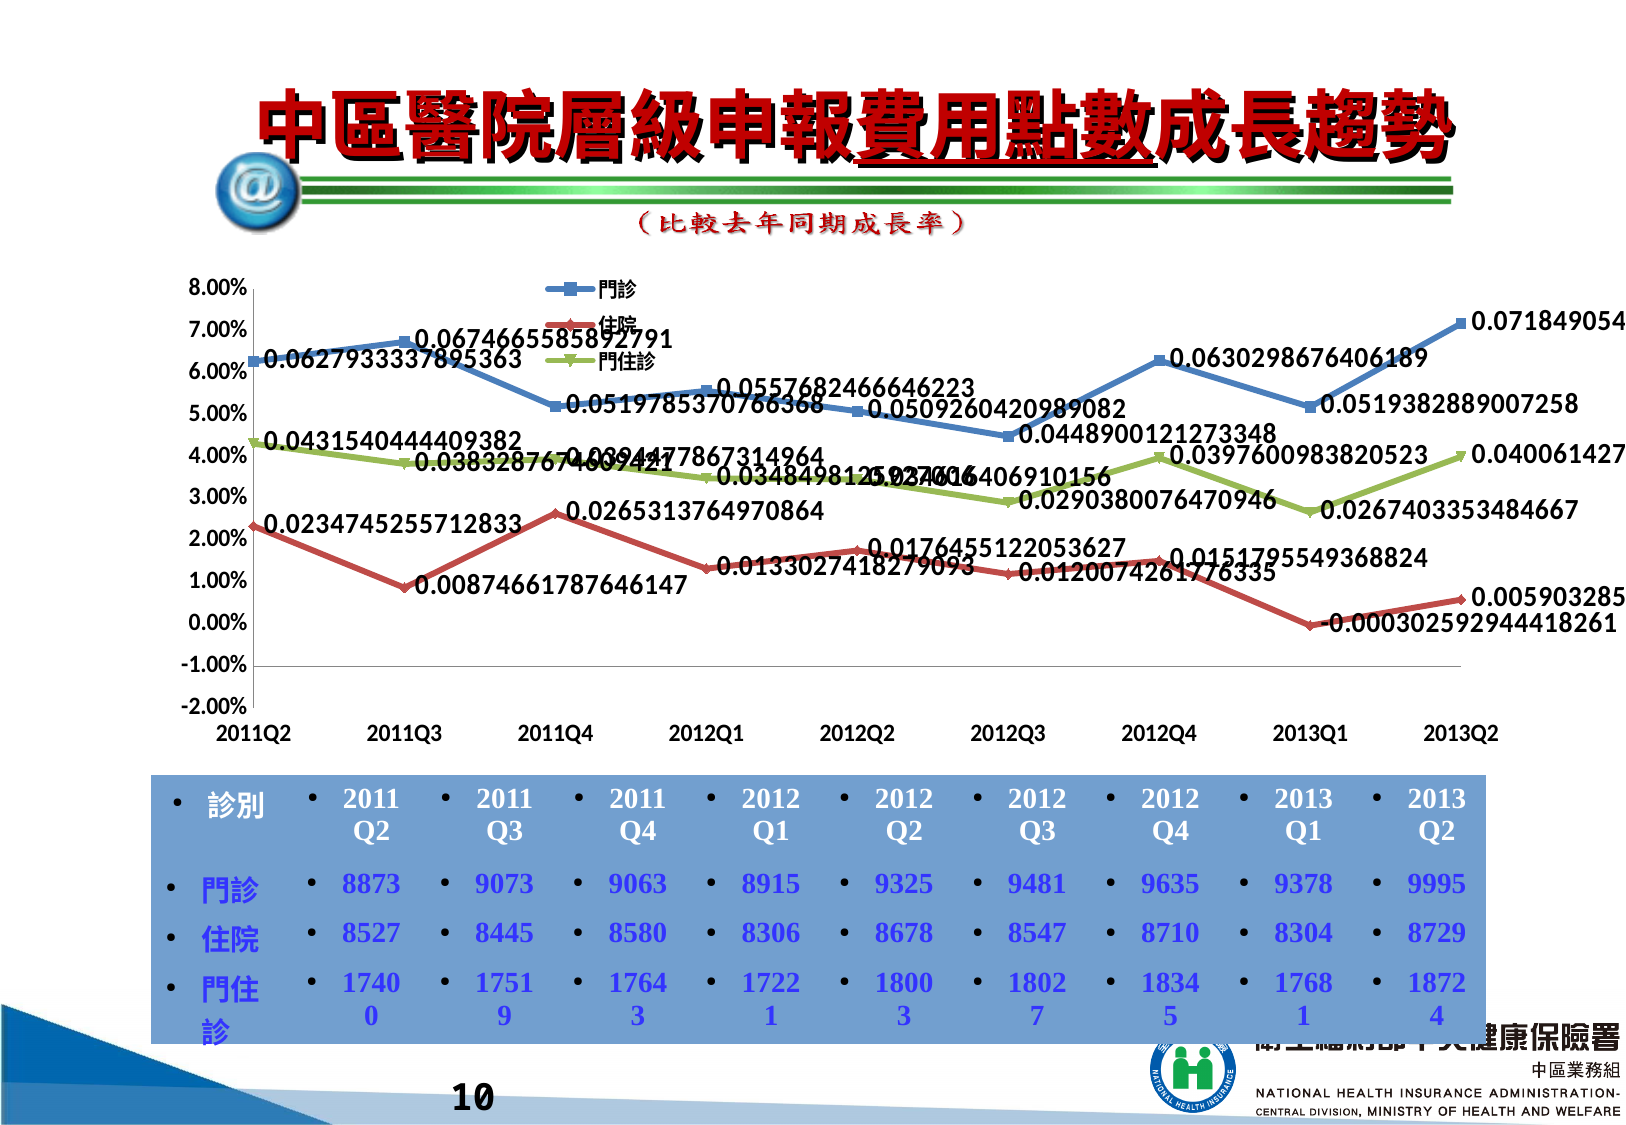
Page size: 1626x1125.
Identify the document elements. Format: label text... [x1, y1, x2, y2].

table_cell 8710 [1086, 910, 1219, 959]
table_cell 17400 [287, 959, 420, 1044]
table_cell 8915 [687, 860, 820, 910]
table_cell 17681 [1219, 959, 1353, 1044]
table_cell 18724 [1353, 959, 1486, 1044]
table_cell 18003 [820, 959, 953, 1044]
table_cell 8547 [953, 910, 1086, 959]
picture [600, 196, 1002, 241]
table_header 2012Q1 [687, 775, 820, 860]
table_cell 9481 [953, 860, 1086, 910]
table_header 2011Q2 [287, 775, 420, 860]
table_cell 9378 [1219, 860, 1353, 910]
table_cell 9995 [1353, 860, 1486, 910]
table_cell 8445 [420, 910, 554, 959]
table_cell 門住診 [151, 959, 287, 1044]
text_box [435, 1065, 815, 1125]
table_header 2012Q3 [953, 775, 1086, 860]
table_header 2011Q4 [554, 775, 687, 860]
table_header 2012Q2 [820, 775, 953, 860]
table_header 診別 [151, 775, 287, 860]
table_header 2011Q3 [420, 775, 554, 860]
table_cell 17643 [554, 959, 687, 1044]
table_cell 17519 [420, 959, 554, 1044]
table_cell 18345 [1086, 959, 1219, 1044]
table_cell 8580 [554, 910, 687, 959]
table_cell 9325 [820, 860, 953, 910]
table_cell 住院 [151, 910, 287, 959]
table_header 2012Q4 [1086, 775, 1219, 860]
table_header 2013Q1 [1219, 775, 1353, 860]
title 中區醫院層級申報費用點數成長趨勢 [210, 70, 1497, 258]
table_cell 8729 [1353, 910, 1486, 959]
table_cell 17221 [687, 959, 820, 1044]
table_cell 8527 [287, 910, 420, 959]
table_cell 8304 [1219, 910, 1353, 959]
table_cell 8306 [687, 910, 820, 959]
table_cell 9063 [554, 860, 687, 910]
table_cell 8873 [287, 860, 420, 910]
table_cell 8678 [820, 910, 953, 959]
chart [151, 267, 1625, 758]
table_cell 9073 [420, 860, 554, 910]
table_cell 18027 [953, 959, 1086, 1044]
table_cell 9635 [1086, 860, 1219, 910]
table_header 2013Q2 [1353, 775, 1486, 860]
table_cell 門診 [151, 860, 287, 910]
